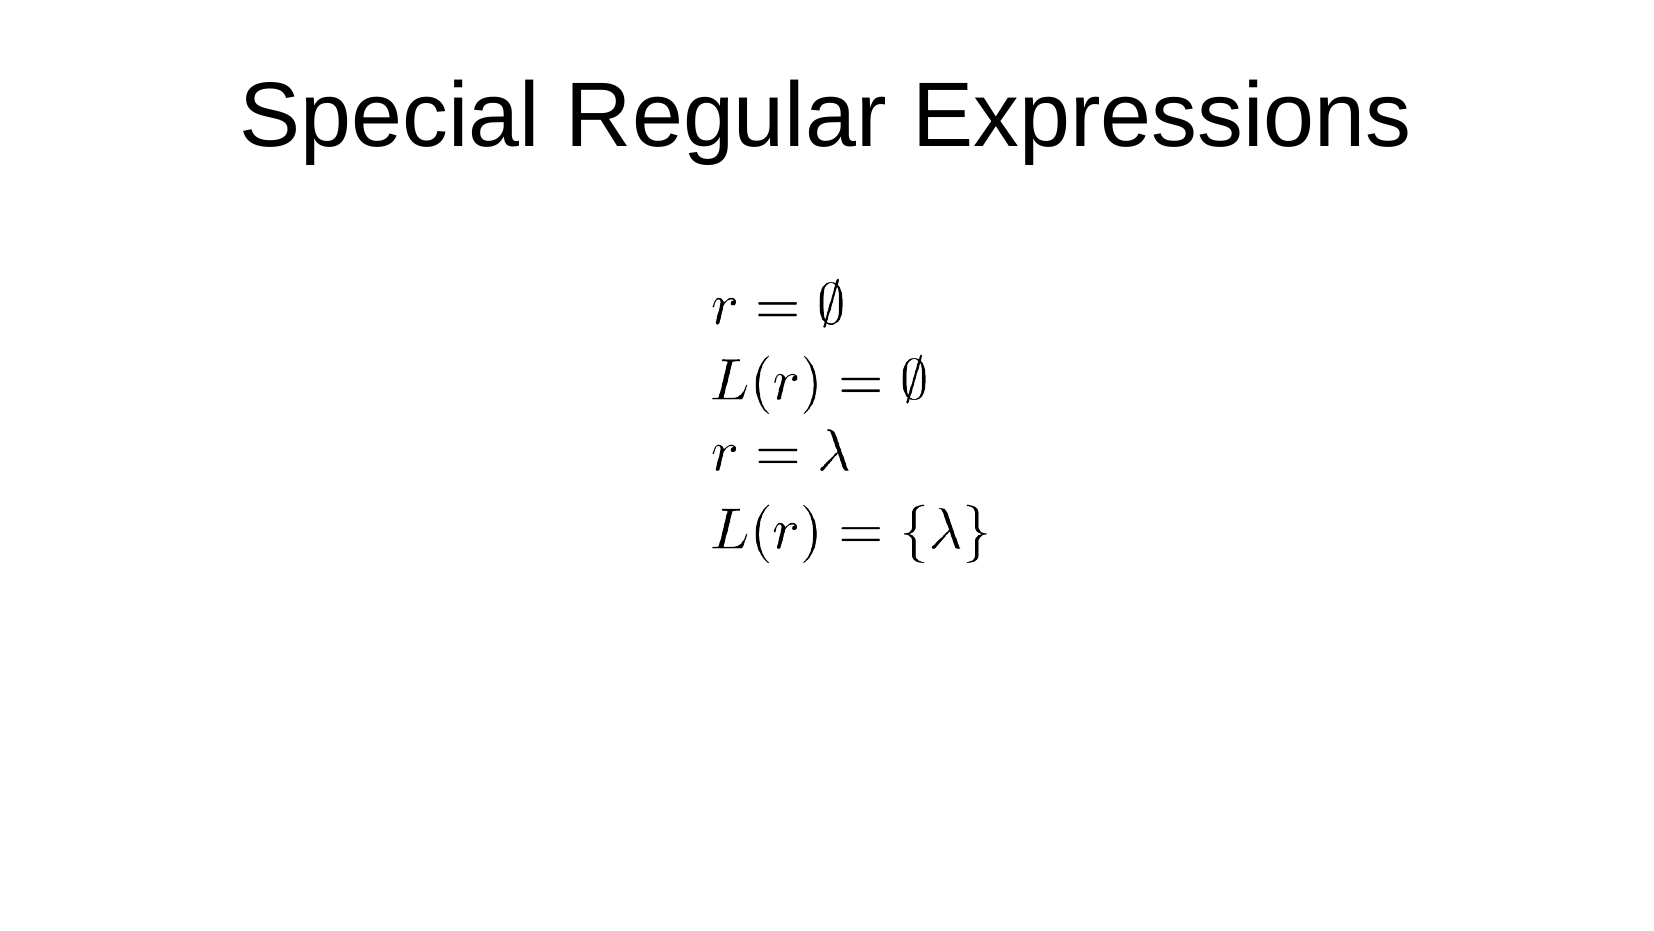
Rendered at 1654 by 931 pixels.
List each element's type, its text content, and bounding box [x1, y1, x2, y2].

picture [712, 354, 926, 414]
picture [712, 429, 849, 471]
title Special Regular Expressions [82, 37, 1571, 193]
picture [712, 504, 987, 563]
picture [712, 278, 843, 328]
